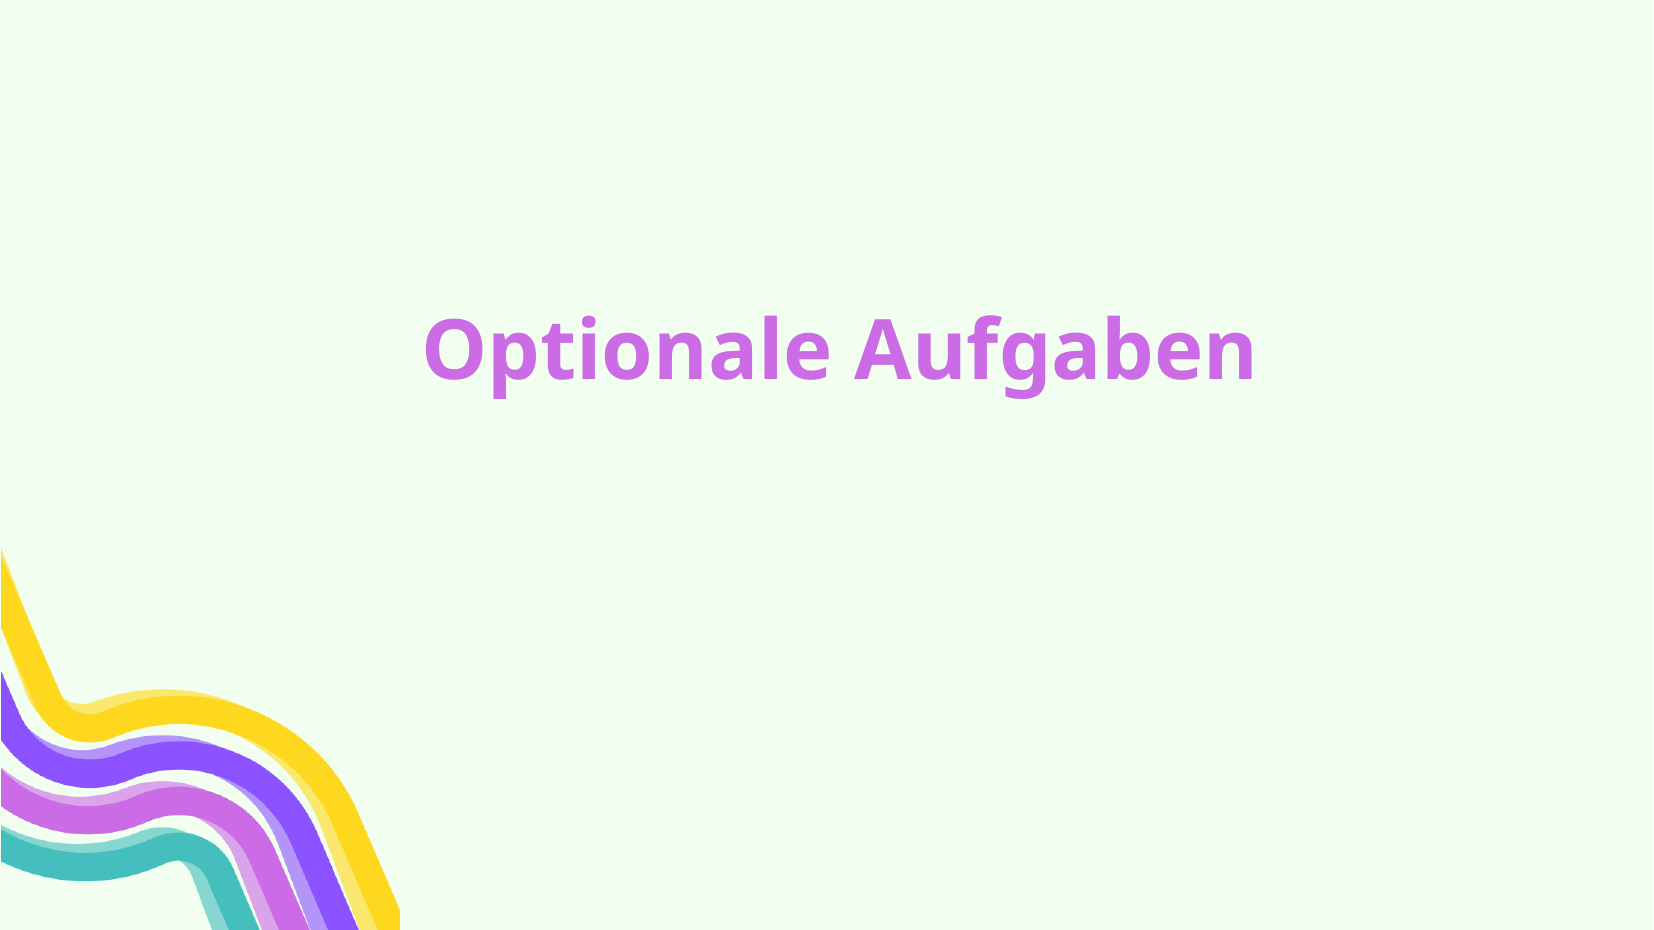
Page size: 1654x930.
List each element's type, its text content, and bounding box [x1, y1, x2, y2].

picture [1, 501, 400, 930]
text_box Optionale Aufgaben [231, 282, 1449, 450]
